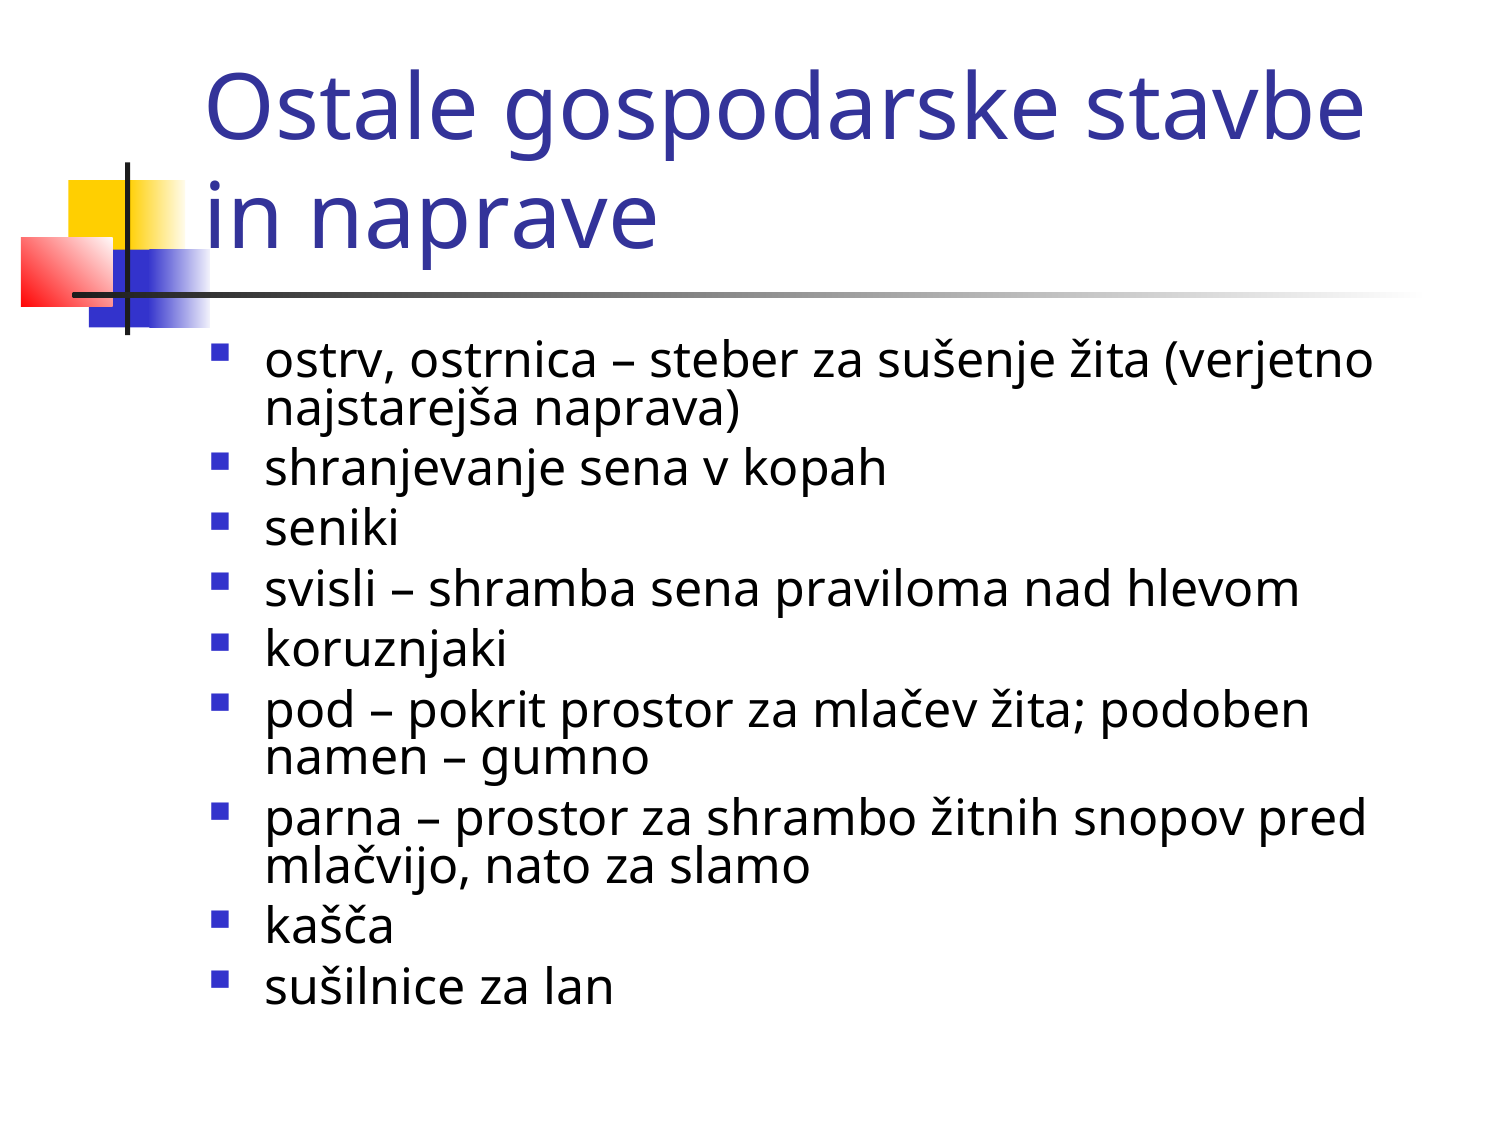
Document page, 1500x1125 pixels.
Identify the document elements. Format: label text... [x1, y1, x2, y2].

list ostrv, ostrnica – steber za sušenje žita (verjetno najstarejša naprava) shranjevanje sena v kopah seniki svisli – shramba sena praviloma nad hlevom koruznjaki pod – pokrit prostor za mlačev žita; podoben namen – gumno parna – prostor za shrambo žitnih snopov pred mlačvijo, nato za slamo kašča sušilnice za lan [193, 331, 1469, 1007]
title Ostale gospodarske stavbe in naprave [188, 35, 1468, 276]
